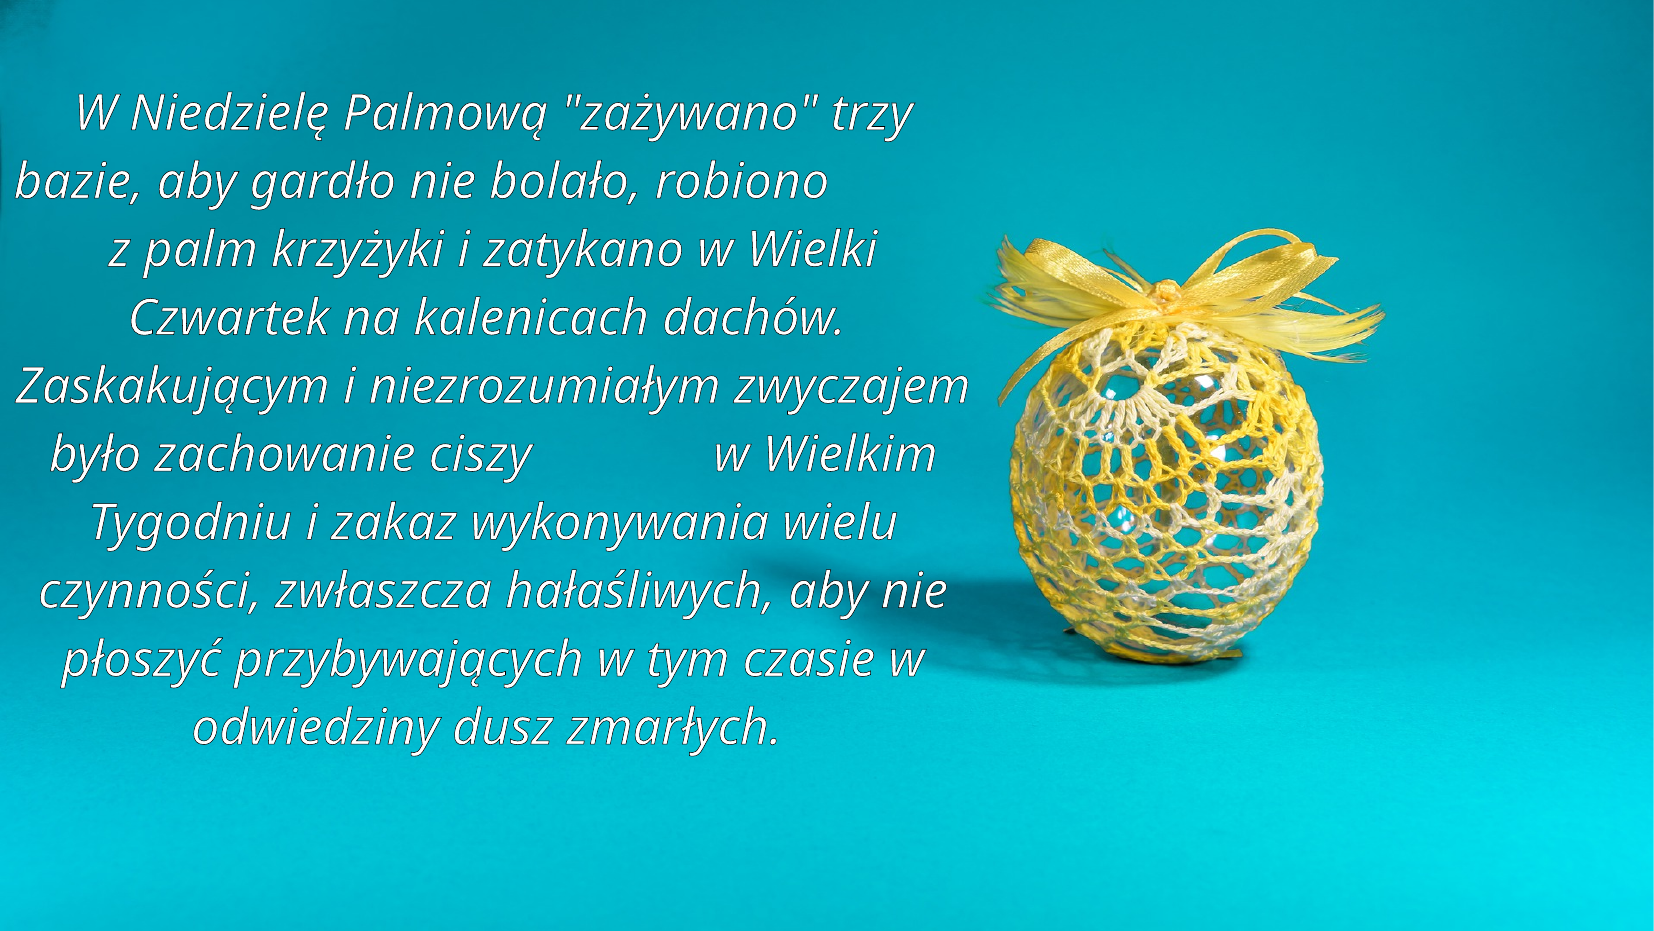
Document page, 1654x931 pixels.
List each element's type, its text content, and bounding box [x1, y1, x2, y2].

text_box W Niedzielę Palmową "zażywano" trzy bazie, aby gardło nie bolało, robiono z palm krzyżyki i zatykano w Wielki Czwartek na kalenicach dachów. Zaskakującym i niezrozumiałym zwyczajem było zachowanie ciszy w Wielkim Tygodniu i zakaz wykonywania wielu czynności, zwłaszcza hałaśliwych, aby nie płoszyć przybywających w tym czasie w odwiedziny dusz zmarłych. [0, 68, 988, 879]
picture [0, 0, 1654, 931]
